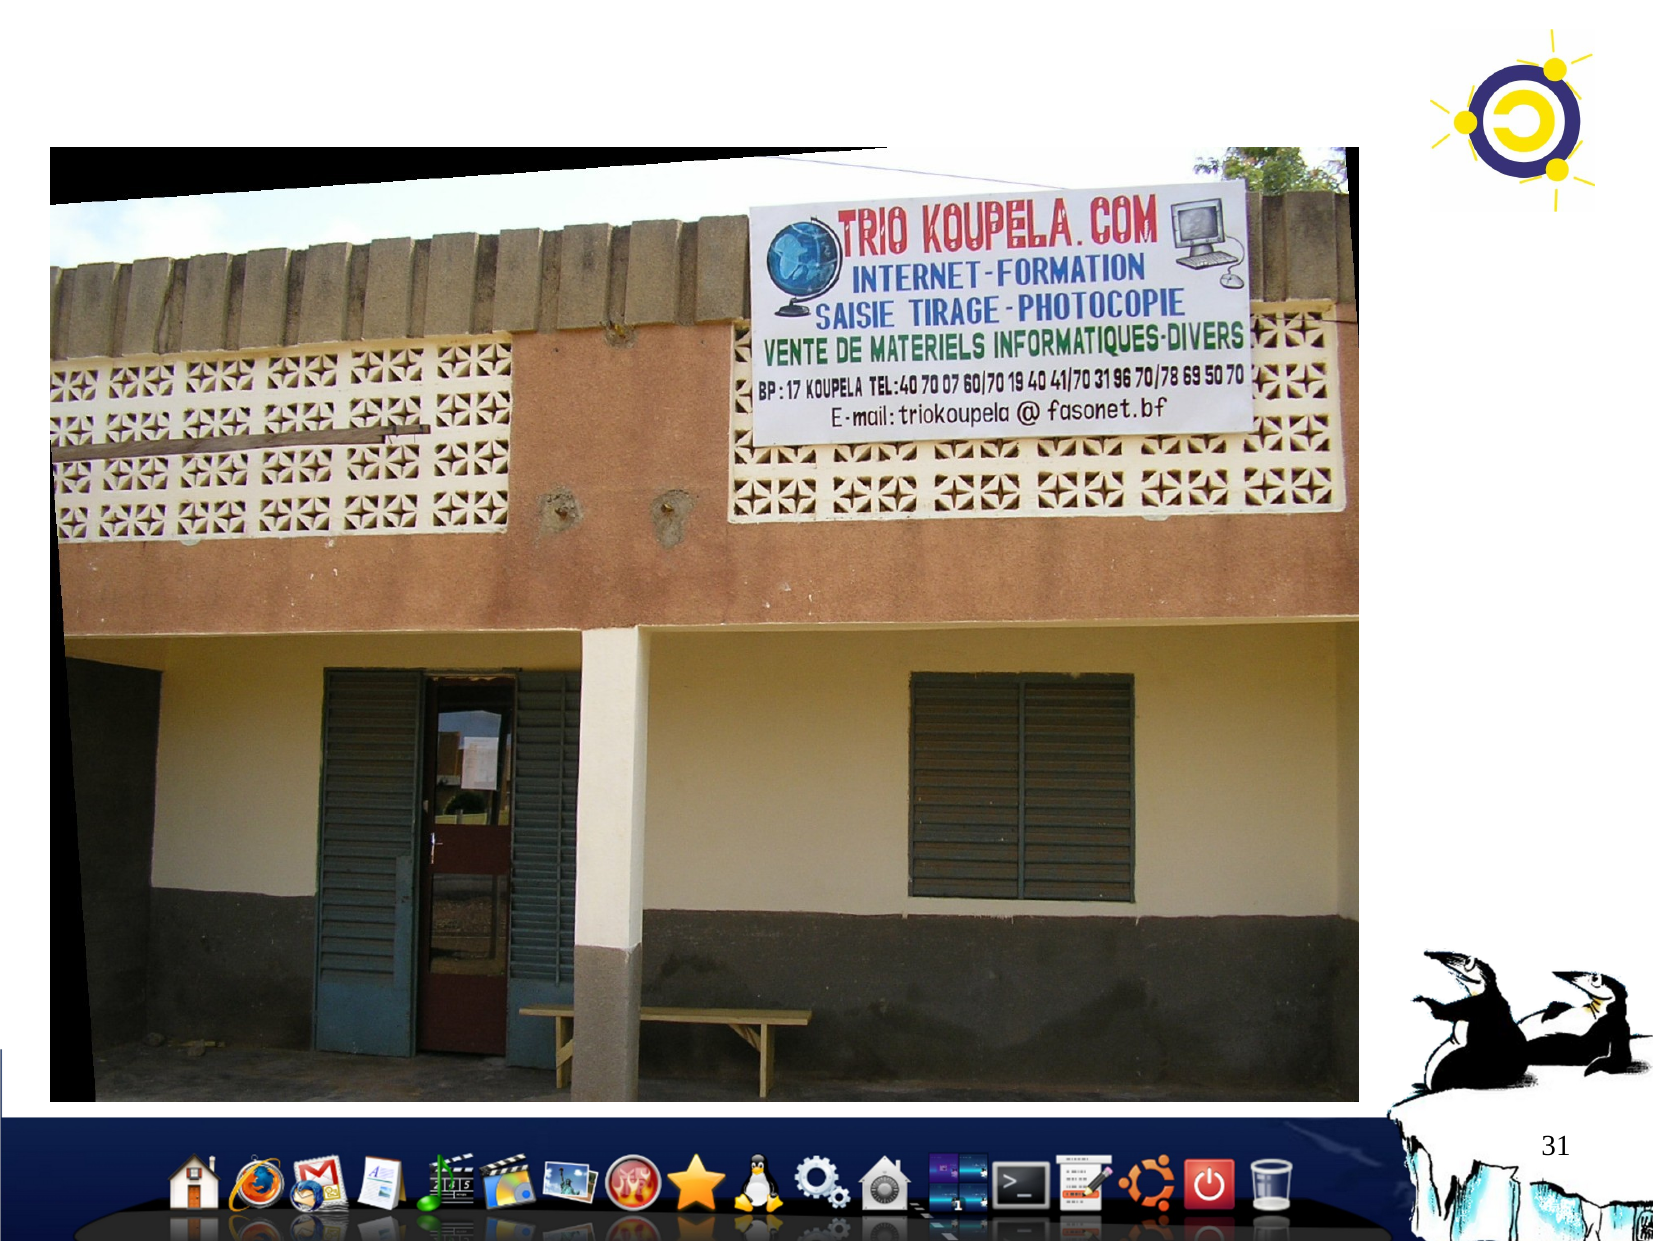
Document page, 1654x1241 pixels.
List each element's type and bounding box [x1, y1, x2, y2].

list [82, 290, 1571, 1109]
title [82, 49, 1571, 257]
picture [0, 29, 1653, 1241]
